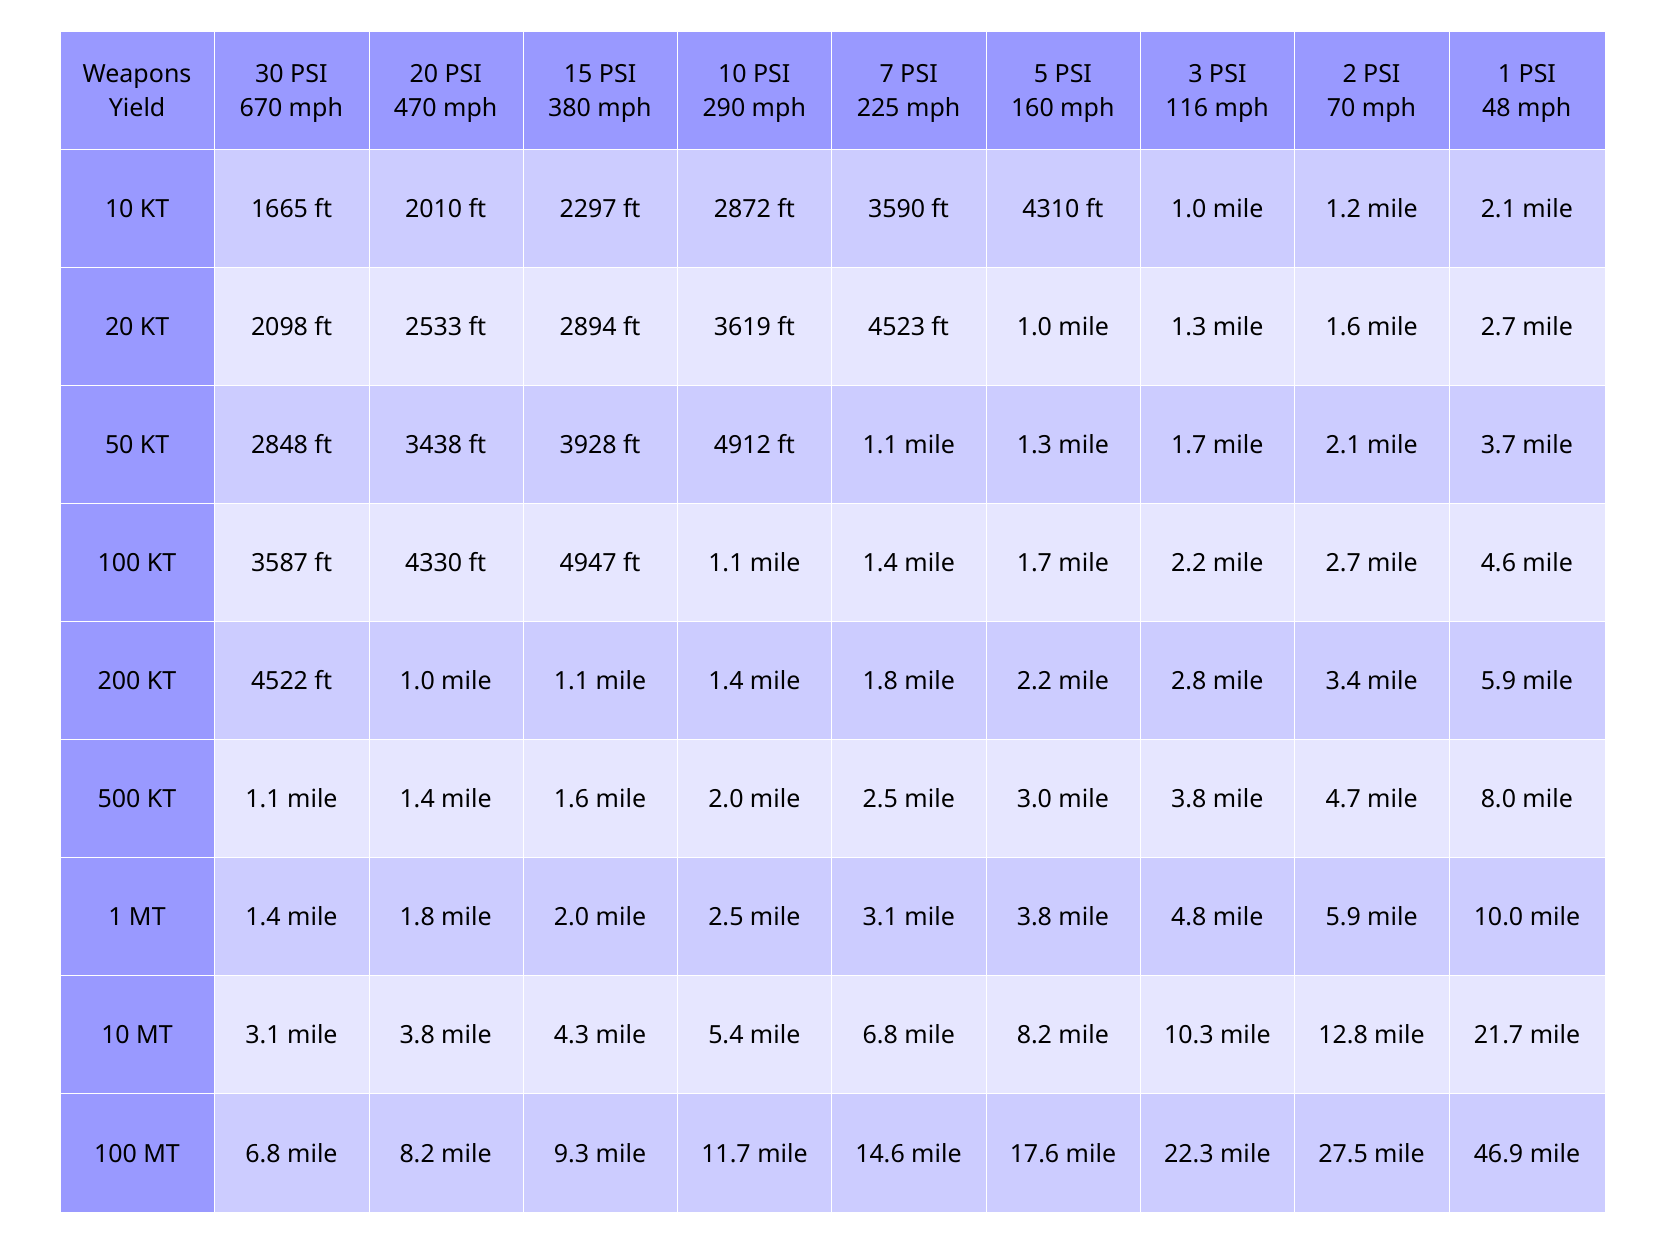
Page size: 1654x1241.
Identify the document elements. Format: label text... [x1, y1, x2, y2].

table_cell 3.1 mile [832, 858, 986, 975]
table_cell 2098 ft [215, 268, 369, 385]
table_cell 3.8 mile [1141, 740, 1294, 857]
table_cell 4.8 mile [1141, 858, 1294, 975]
table_cell 2010 ft [370, 150, 523, 267]
table_cell 1.1 mile [832, 386, 986, 503]
table_header 30 PSI 670 mph [215, 32, 369, 149]
table_cell 4310 ft [987, 150, 1140, 267]
table_cell 4912 ft [678, 386, 831, 503]
table_cell 3438 ft [370, 386, 523, 503]
table_cell 100 MT [61, 1094, 214, 1212]
table_header 2 PSI 70 mph [1295, 32, 1449, 149]
table_cell 3.4 mile [1295, 622, 1449, 739]
table_header 3 PSI 116 mph [1141, 32, 1294, 149]
table_cell 4947 ft [524, 504, 677, 621]
table_cell 1.0 mile [987, 268, 1140, 385]
table_cell 3619 ft [678, 268, 831, 385]
table_cell 9.3 mile [524, 1094, 677, 1212]
table_cell 2.0 mile [524, 858, 677, 975]
table_cell 3.1 mile [215, 976, 369, 1093]
table_cell 11.7 mile [678, 1094, 831, 1212]
table_cell 3.7 mile [1450, 386, 1605, 503]
table_cell 2.7 mile [1450, 268, 1605, 385]
table_cell 1.0 mile [1141, 150, 1294, 267]
table_cell 8.0 mile [1450, 740, 1605, 857]
table_cell 4523 ft [832, 268, 986, 385]
table_cell 4.6 mile [1450, 504, 1605, 621]
table_cell 200 KT [61, 622, 214, 739]
table_cell 500 KT [61, 740, 214, 857]
table_cell 1.4 mile [370, 740, 523, 857]
table_cell 14.6 mile [832, 1094, 986, 1212]
table_cell 1.4 mile [215, 858, 369, 975]
table_header 1 PSI 48 mph [1450, 32, 1605, 149]
table_cell 1.8 mile [370, 858, 523, 975]
table_cell 1.6 mile [524, 740, 677, 857]
table_cell 10.3 mile [1141, 976, 1294, 1093]
table_cell 1.0 mile [370, 622, 523, 739]
table_cell 27.5 mile [1295, 1094, 1449, 1212]
table_cell 2297 ft [524, 150, 677, 267]
table_cell 1.3 mile [987, 386, 1140, 503]
table_cell 2848 ft [215, 386, 369, 503]
table_cell 1.8 mile [832, 622, 986, 739]
table_cell 10 KT [61, 150, 214, 267]
table_cell 46.9 mile [1450, 1094, 1605, 1212]
table_cell 1.1 mile [524, 622, 677, 739]
table_cell 5.4 mile [678, 976, 831, 1093]
table_cell 2.2 mile [987, 622, 1140, 739]
table_header 7 PSI 225 mph [832, 32, 986, 149]
table_cell 2894 ft [524, 268, 677, 385]
table_cell 22.3 mile [1141, 1094, 1294, 1212]
table_cell 3590 ft [832, 150, 986, 267]
table_cell 20 KT [61, 268, 214, 385]
table_cell 6.8 mile [215, 1094, 369, 1212]
table_cell 2.8 mile [1141, 622, 1294, 739]
table_cell 4.7 mile [1295, 740, 1449, 857]
table_header 15 PSI 380 mph [524, 32, 677, 149]
table_cell 5.9 mile [1295, 858, 1449, 975]
table_cell 21.7 mile [1450, 976, 1605, 1093]
table_cell 2.5 mile [832, 740, 986, 857]
table_cell 1.2 mile [1295, 150, 1449, 267]
table_cell 1665 ft [215, 150, 369, 267]
table_cell 10 MT [61, 976, 214, 1093]
table_cell 3.8 mile [370, 976, 523, 1093]
table_cell 10.0 mile [1450, 858, 1605, 975]
table_cell 3.8 mile [987, 858, 1140, 975]
table_cell 1.7 mile [987, 504, 1140, 621]
table_cell 5.9 mile [1450, 622, 1605, 739]
table_cell 3.0 mile [987, 740, 1140, 857]
table_cell 1.1 mile [678, 504, 831, 621]
table_cell 1.7 mile [1141, 386, 1294, 503]
table_cell 4330 ft [370, 504, 523, 621]
table_cell 4.3 mile [524, 976, 677, 1093]
table_cell 1.1 mile [215, 740, 369, 857]
table_cell 1.6 mile [1295, 268, 1449, 385]
table_cell 1.4 mile [832, 504, 986, 621]
table_cell 2533 ft [370, 268, 523, 385]
table_header Weapons Yield [61, 32, 214, 149]
table_cell 2.1 mile [1450, 150, 1605, 267]
table_cell 3928 ft [524, 386, 677, 503]
table_cell 2872 ft [678, 150, 831, 267]
table_cell 50 KT [61, 386, 214, 503]
table_cell 1 MT [61, 858, 214, 975]
table_cell 8.2 mile [370, 1094, 523, 1212]
table_cell 1.3 mile [1141, 268, 1294, 385]
table_cell 2.7 mile [1295, 504, 1449, 621]
table_cell 2.2 mile [1141, 504, 1294, 621]
table_cell 2.1 mile [1295, 386, 1449, 503]
table_header 10 PSI 290 mph [678, 32, 831, 149]
table_cell 2.0 mile [678, 740, 831, 857]
table_header 20 PSI 470 mph [370, 32, 523, 149]
table_cell 12.8 mile [1295, 976, 1449, 1093]
table_cell 8.2 mile [987, 976, 1140, 1093]
table_cell 3587 ft [215, 504, 369, 621]
table_cell 6.8 mile [832, 976, 986, 1093]
table_cell 17.6 mile [987, 1094, 1140, 1212]
table_cell 100 KT [61, 504, 214, 621]
table_cell 1.4 mile [678, 622, 831, 739]
table_cell 4522 ft [215, 622, 369, 739]
table_cell 2.5 mile [678, 858, 831, 975]
table_header 5 PSI 160 mph [987, 32, 1140, 149]
